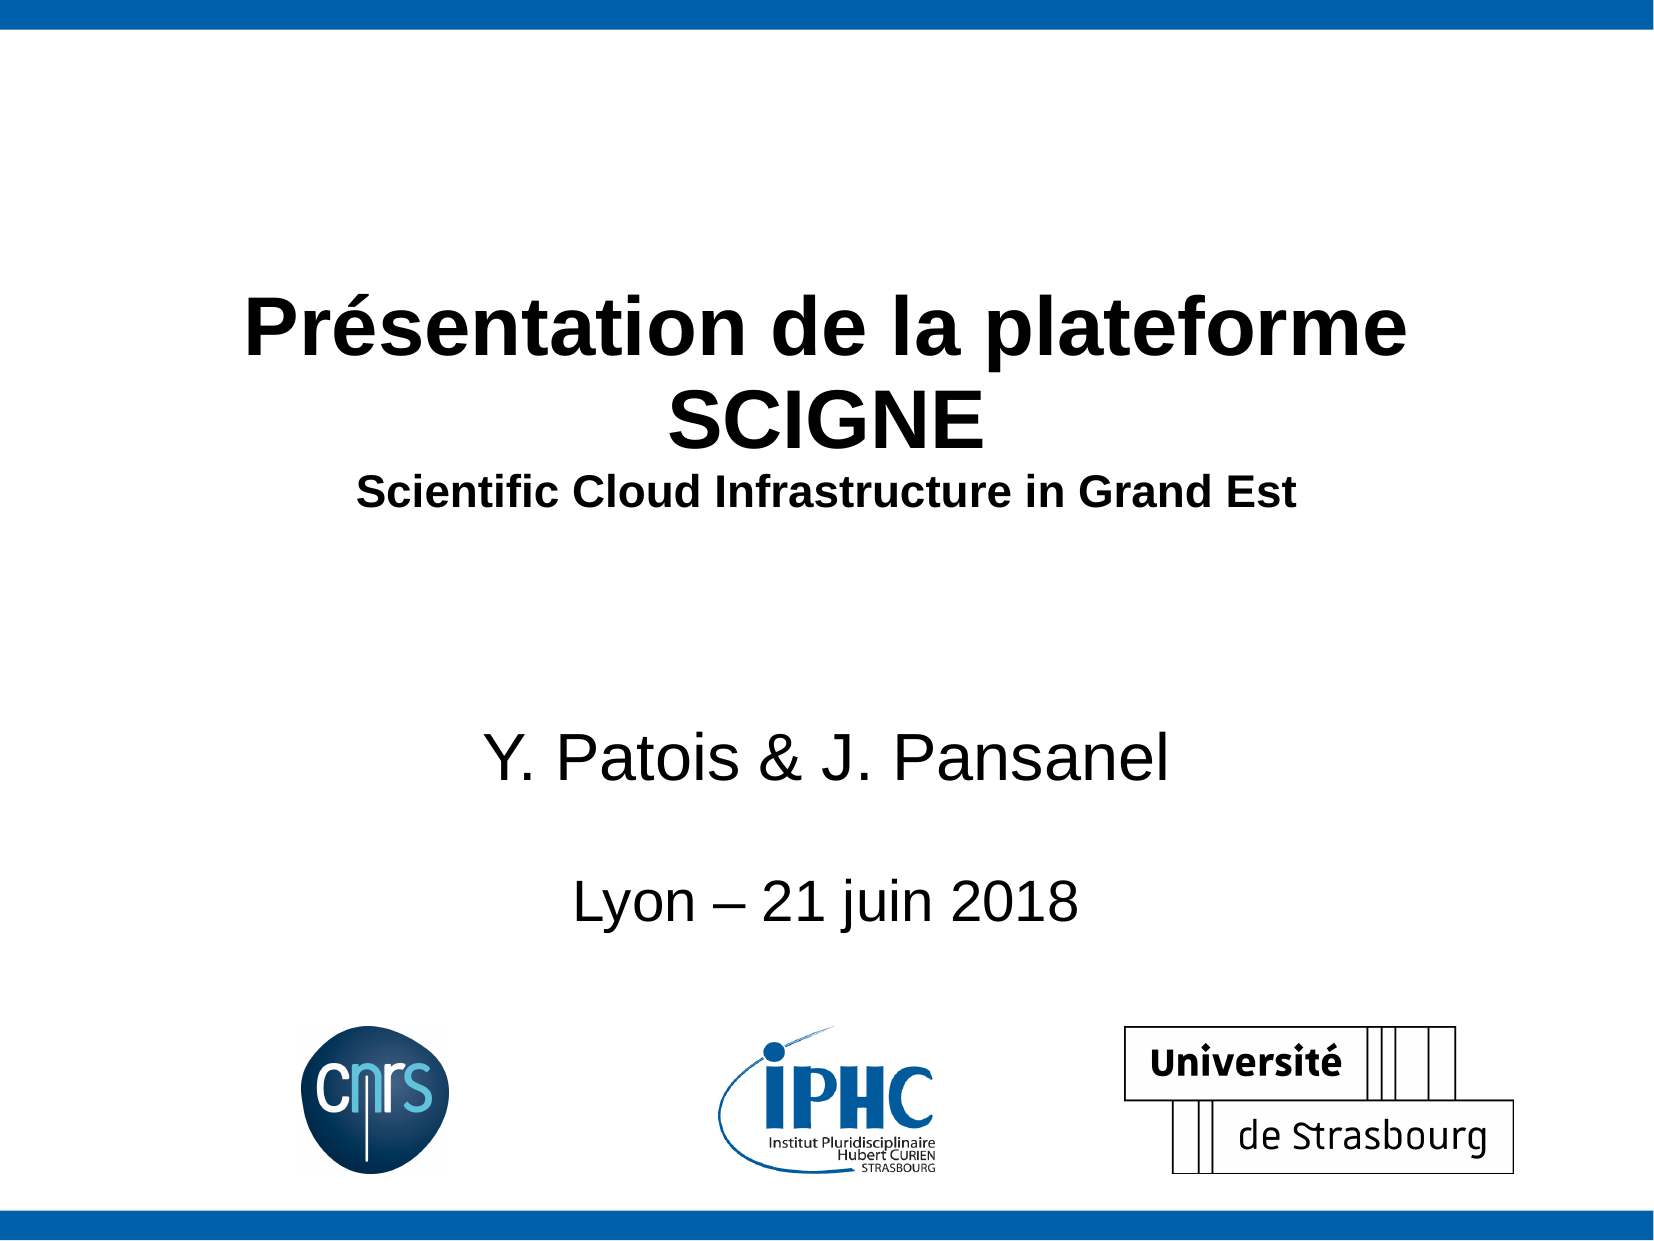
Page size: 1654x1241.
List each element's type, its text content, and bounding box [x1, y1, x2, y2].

picture [1124, 1026, 1514, 1175]
picture [718, 1026, 935, 1175]
picture [301, 1026, 449, 1175]
text_box Y. Patois & J. Pansanel Lyon – 21 juin 2018 [321, 679, 1332, 975]
text_box Présentation de la plateforme SCIGNE Scientific Cloud Infrastructure in Grand Est [57, 272, 1596, 526]
